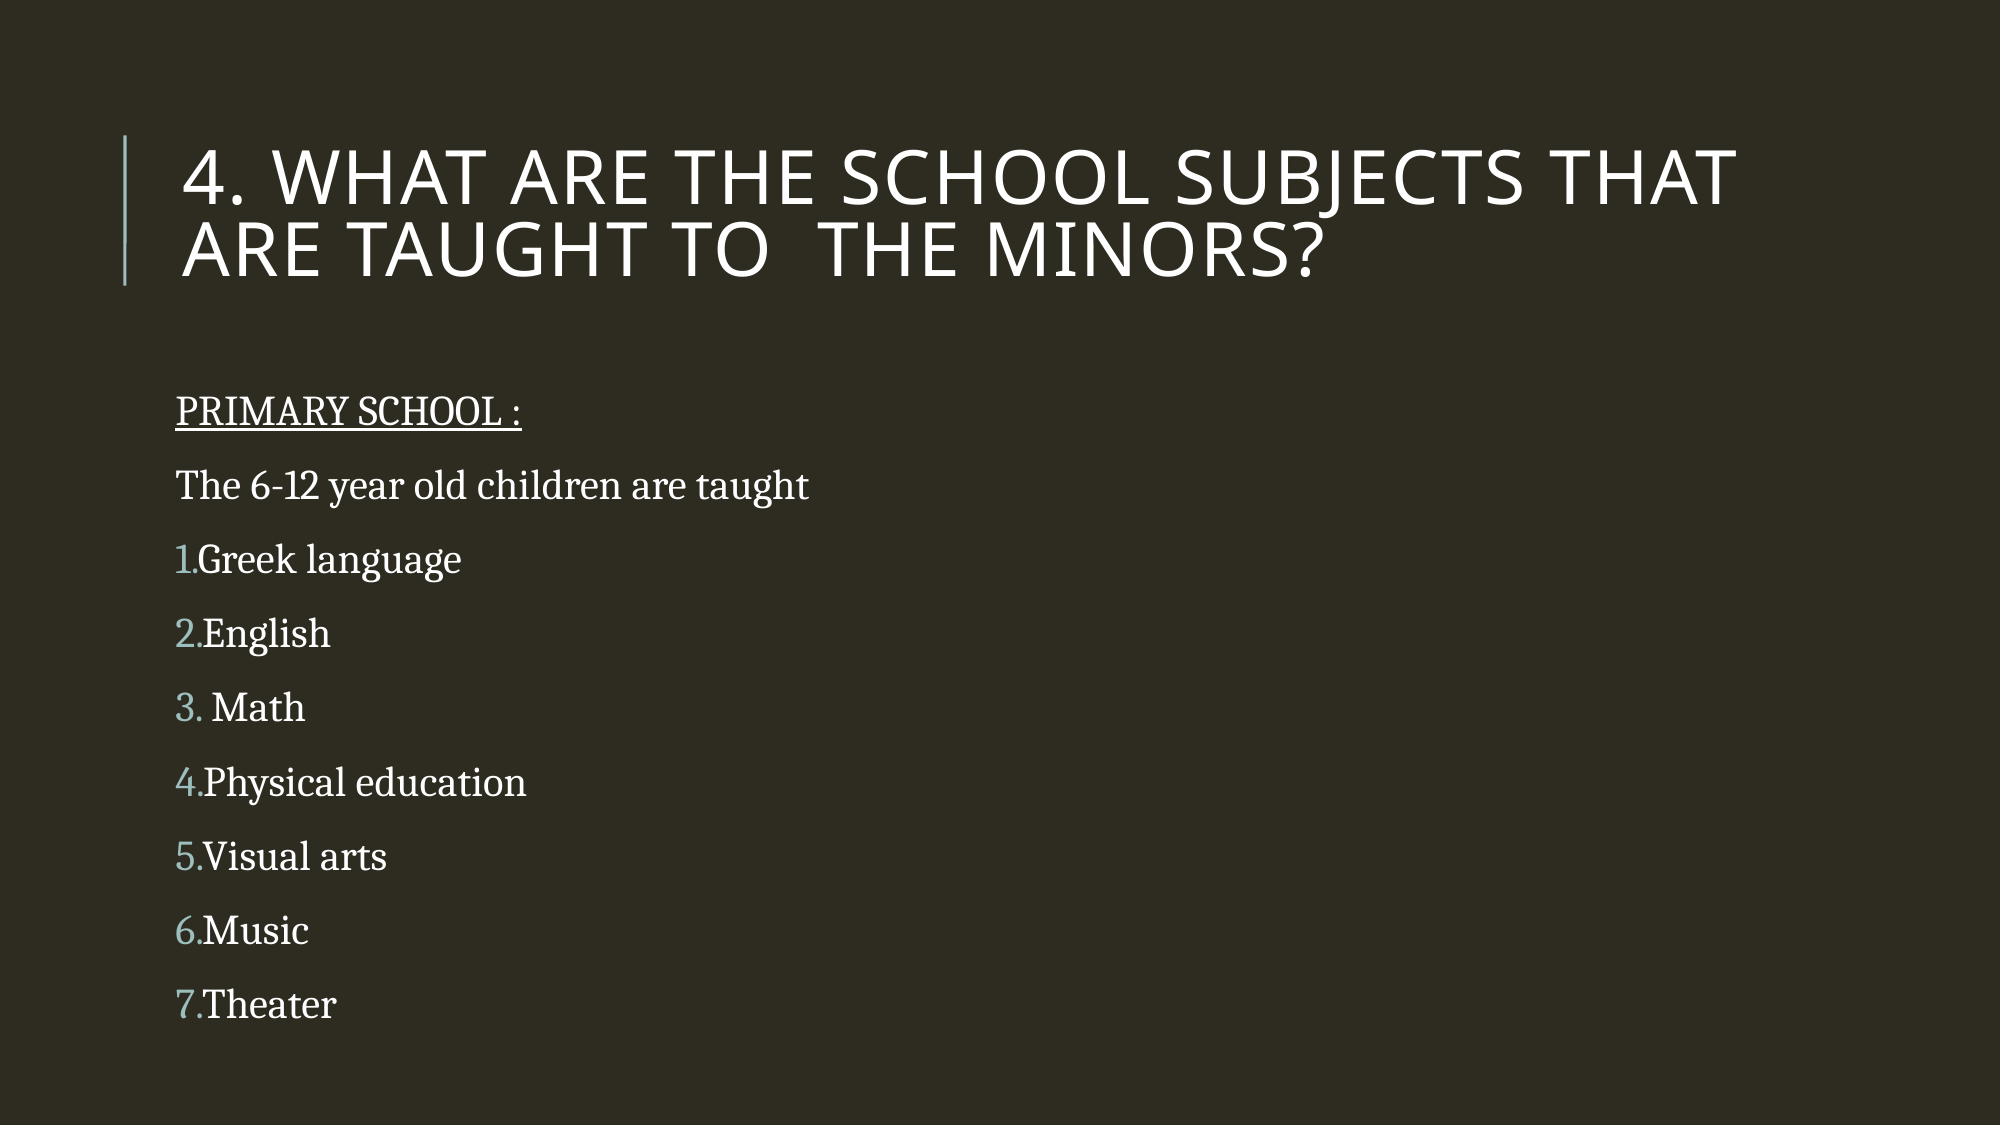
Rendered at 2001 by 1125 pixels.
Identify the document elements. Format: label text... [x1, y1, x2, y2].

title 4. what are the school subjects that are taught to the minors? [168, 96, 1763, 342]
list PRIMARY SCHOOL : The 6-12 year old children are taught Greek language English Math Physical education Visual arts Music Theater [168, 375, 1763, 1035]
